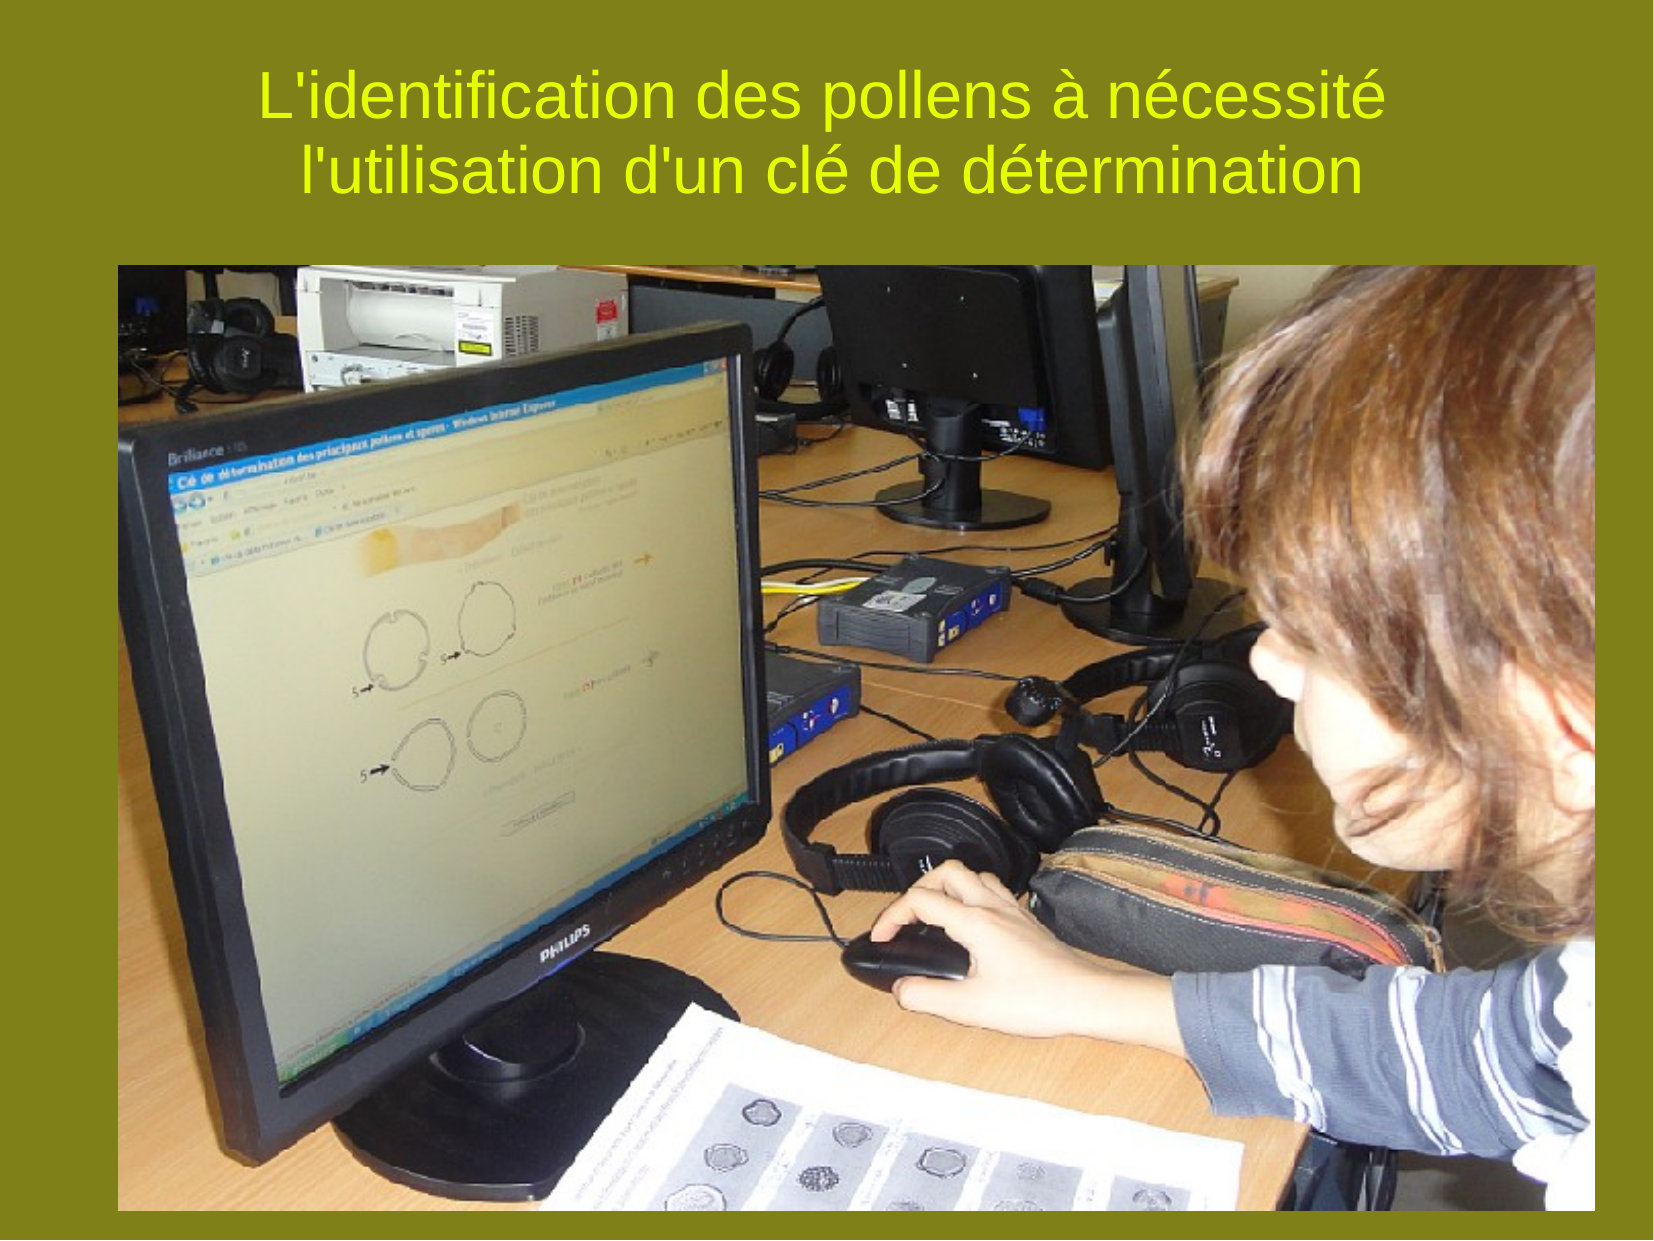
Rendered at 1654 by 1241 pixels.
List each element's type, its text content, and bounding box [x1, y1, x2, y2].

title L'identification des pollens à nécessité l'utilisation d'un clé de détermination [88, 29, 1577, 237]
picture [118, 265, 1595, 1211]
